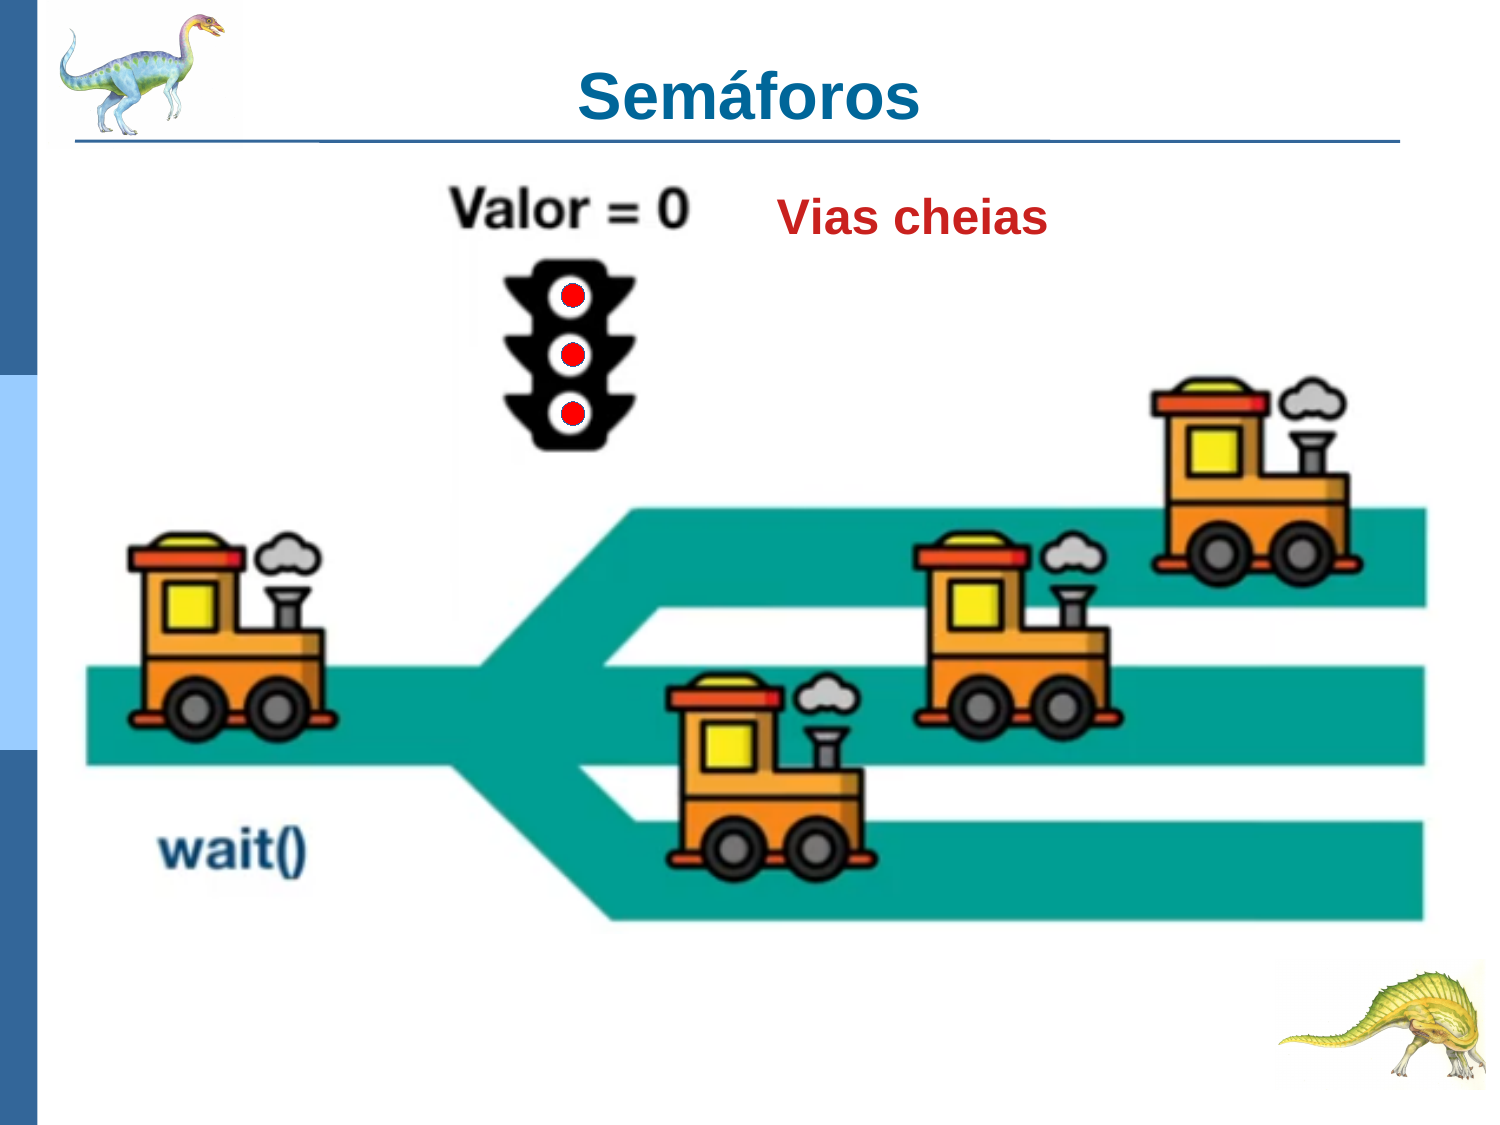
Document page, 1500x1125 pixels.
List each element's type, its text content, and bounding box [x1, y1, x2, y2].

text_box Semáforos [75, 45, 1426, 141]
text_box Vias cheias [761, 177, 1117, 252]
picture [46, 0, 243, 149]
text_box [561, 401, 585, 426]
picture [70, 165, 1442, 934]
picture [1275, 959, 1486, 1090]
text_box [561, 283, 585, 308]
text_box [561, 342, 585, 367]
